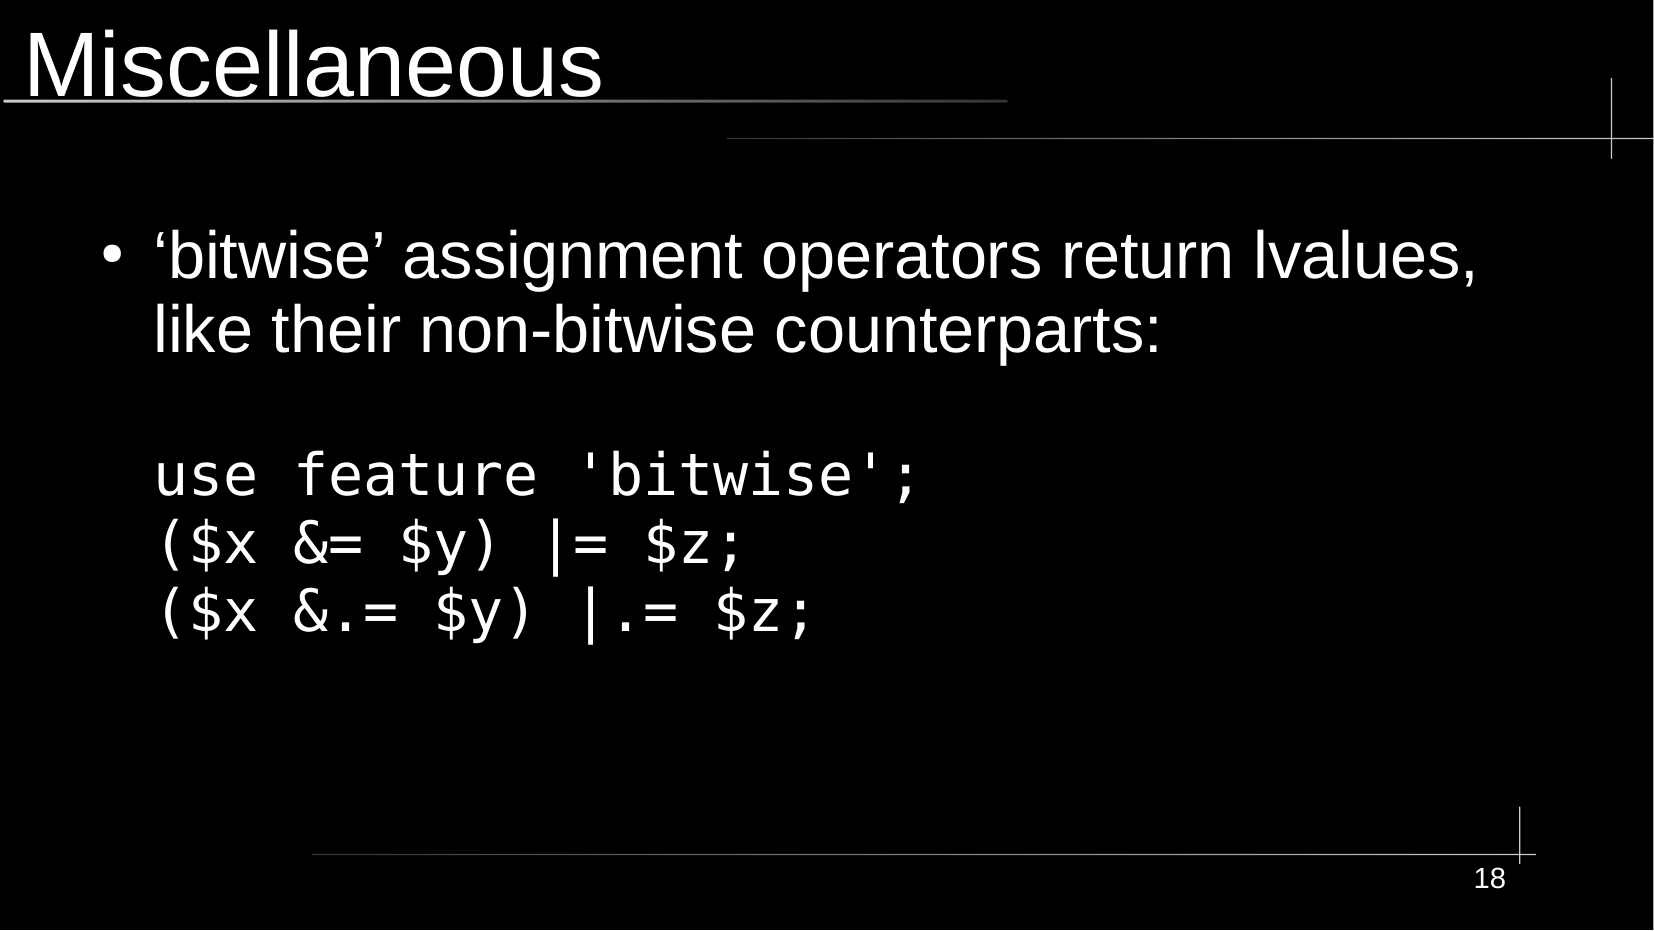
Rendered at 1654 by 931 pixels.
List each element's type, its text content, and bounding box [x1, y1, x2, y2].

list ‘bitwise’ assignment operators return lvalues, like their non-bitwise counterparts: use feature 'bitwise'; ($x &= $y) |= $z; ($x &.= $y) |.= $z; [82, 217, 1571, 758]
title Miscellaneous [23, 11, 1589, 119]
